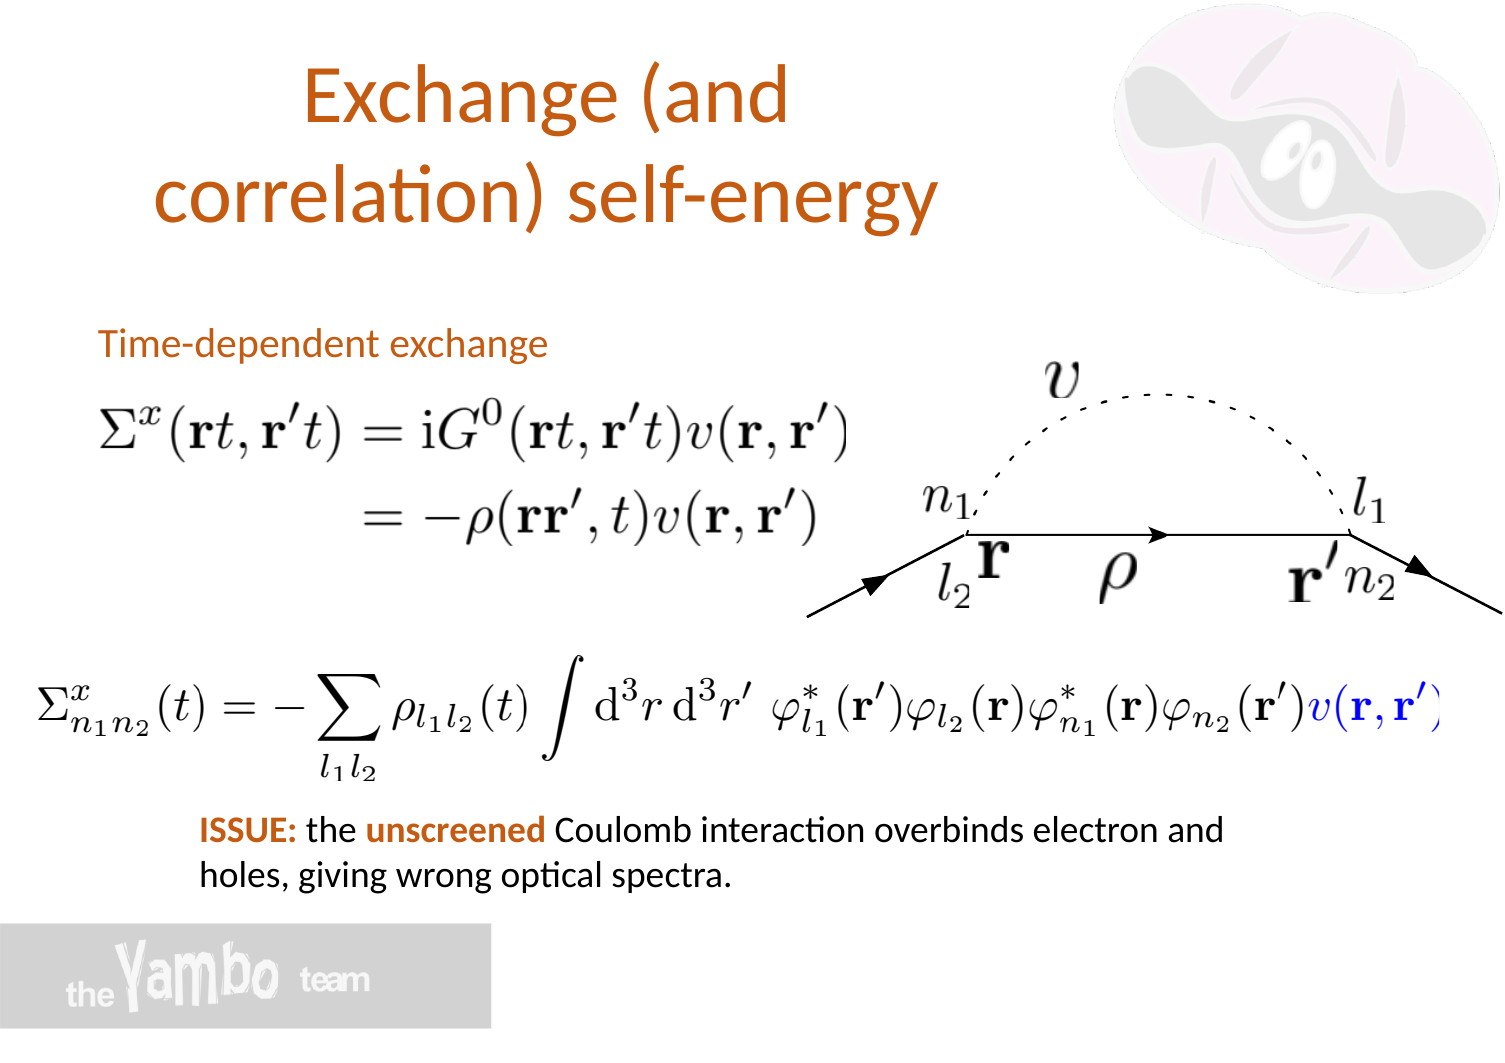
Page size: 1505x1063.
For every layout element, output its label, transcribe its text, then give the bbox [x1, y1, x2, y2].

text_box ISSUE: the unscreened Coulomb interaction overbinds electron and holes, giving wrong optical spectra. [184, 797, 1268, 903]
text_box [1406, 556, 1431, 576]
text_box [862, 575, 888, 595]
text_box Time-dependent exchange [83, 308, 752, 374]
picture [0, 0, 1504, 1063]
text_box Exchange (and correlation) self-energy [116, 32, 978, 247]
